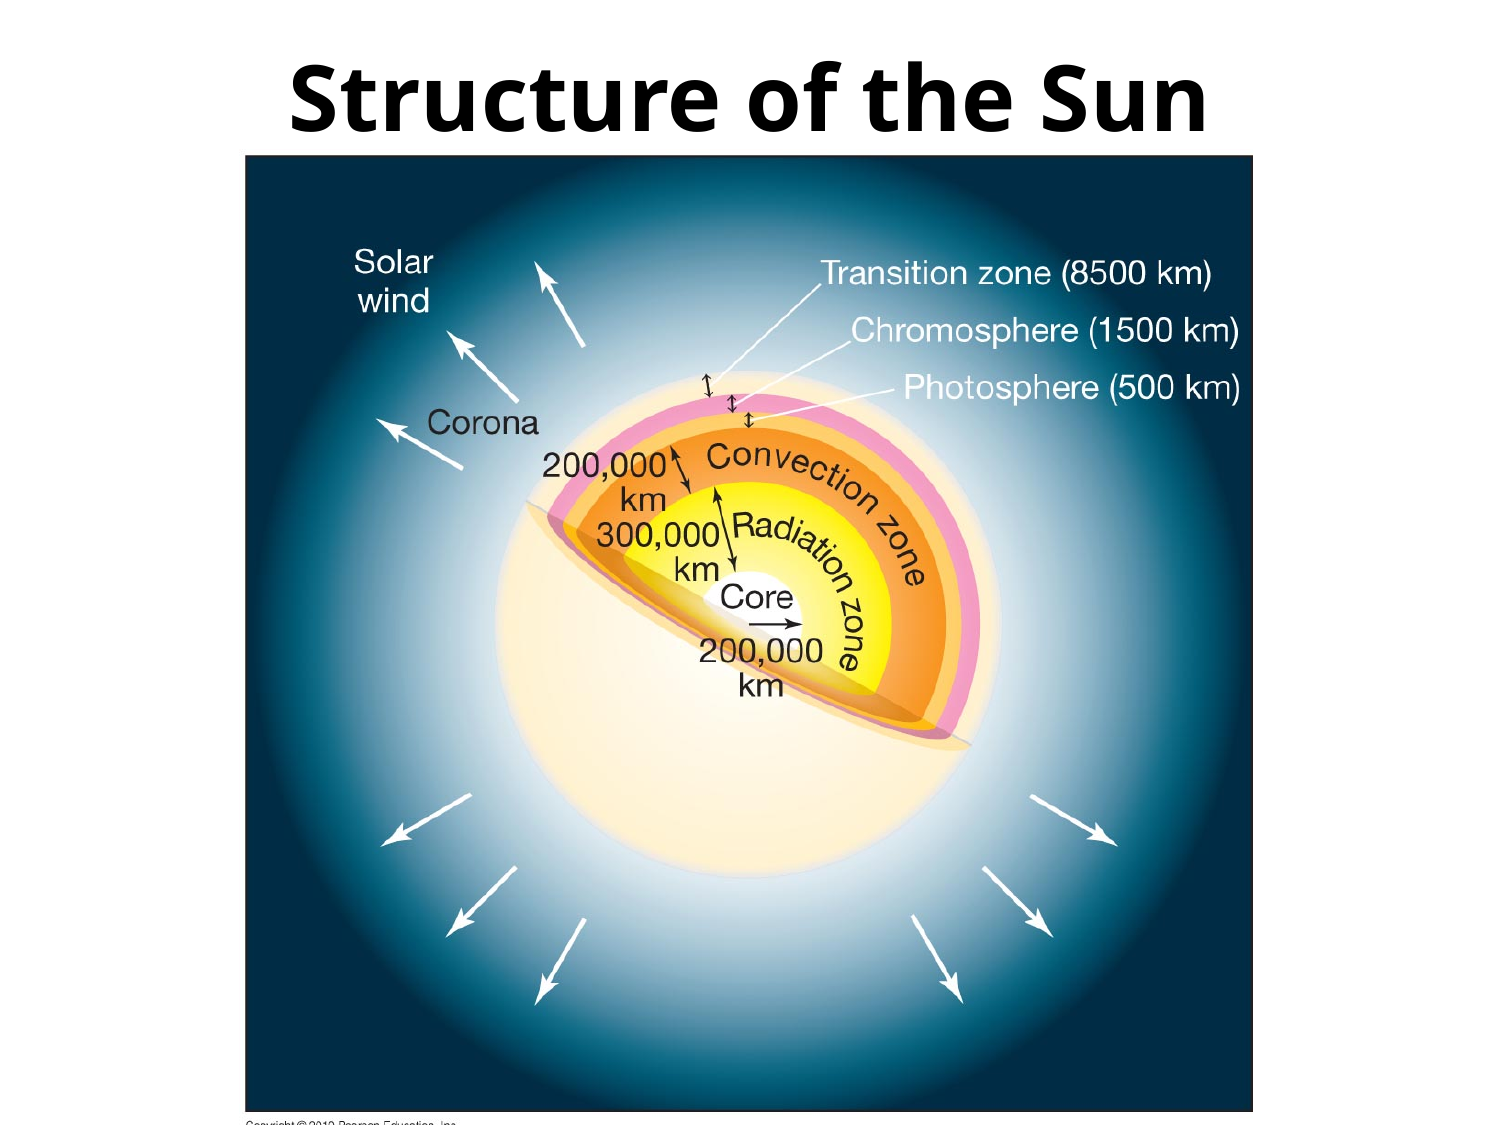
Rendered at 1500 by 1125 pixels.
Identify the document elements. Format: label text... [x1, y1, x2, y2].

title Structure of the Sun [30, 42, 1471, 150]
picture [239, 150, 1261, 1125]
